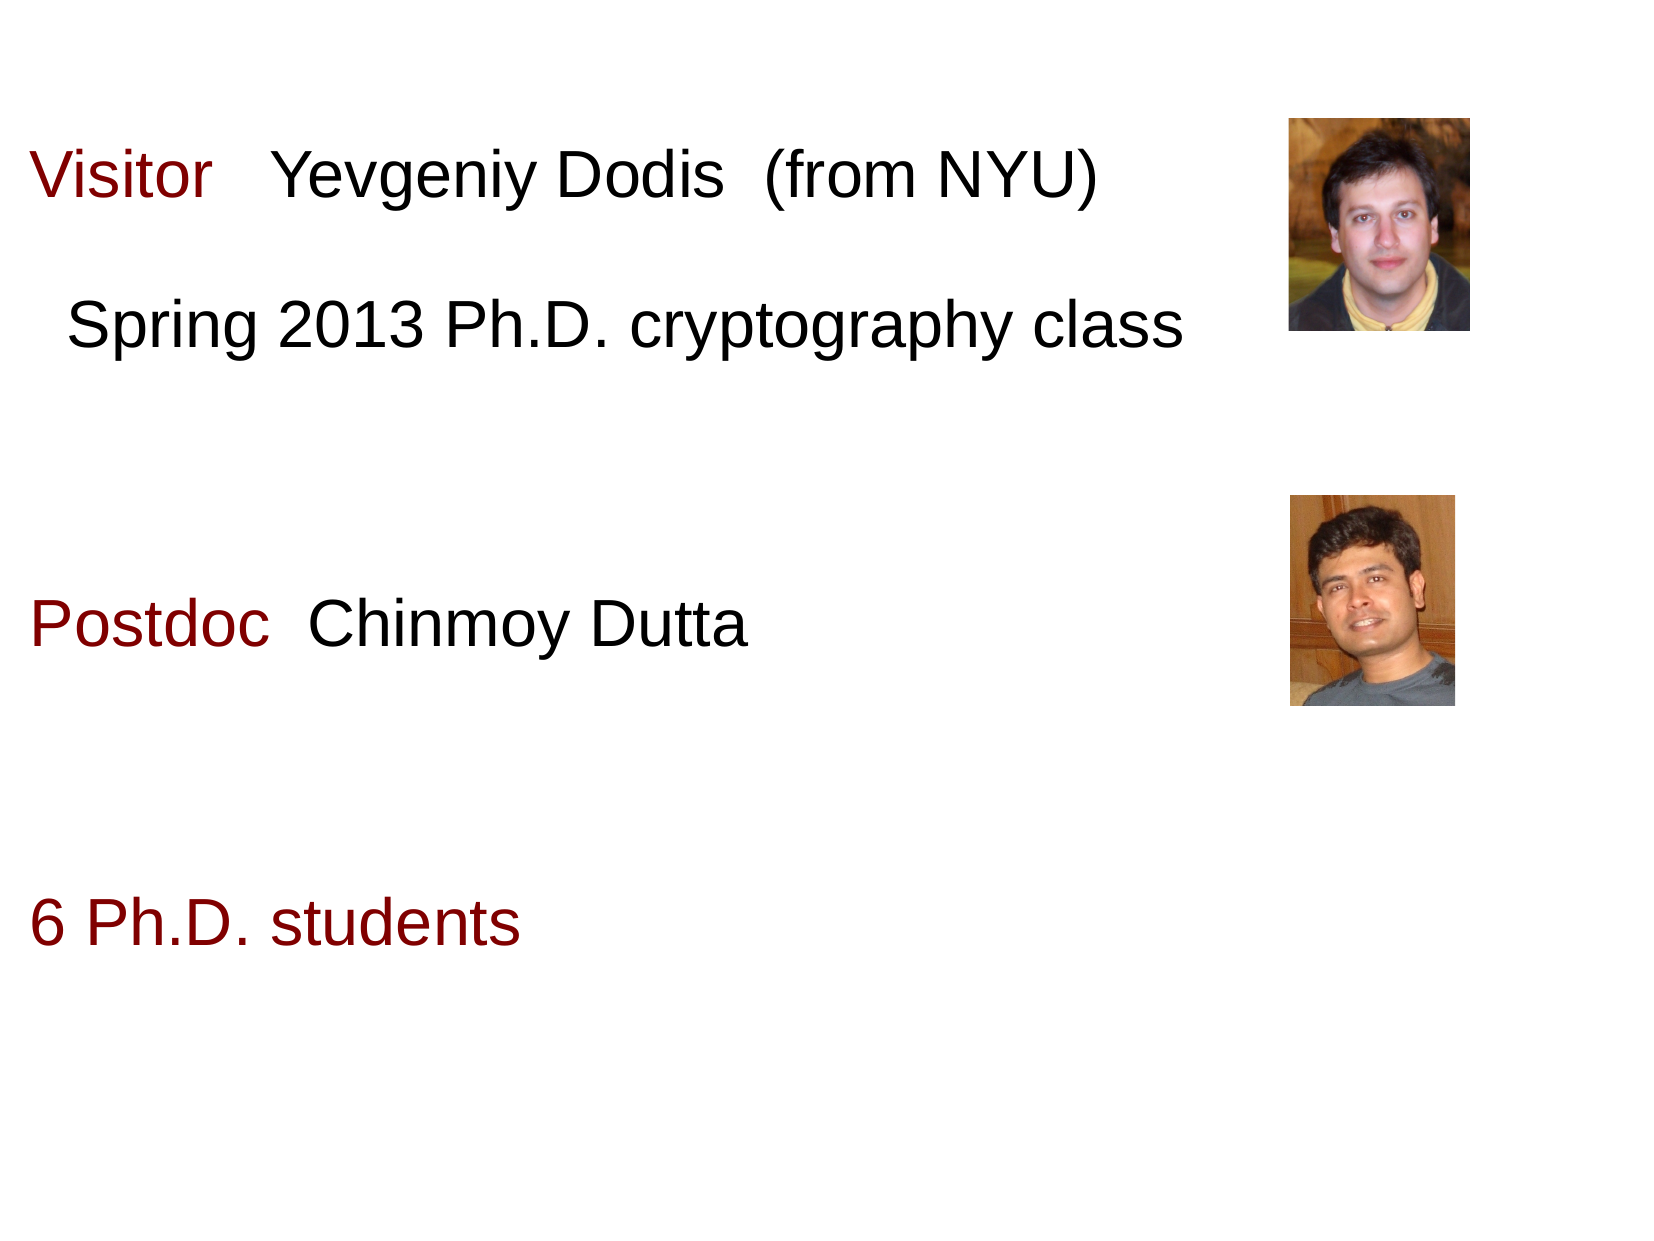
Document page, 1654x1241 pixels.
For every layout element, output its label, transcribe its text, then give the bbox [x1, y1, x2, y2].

picture [1290, 495, 1456, 706]
text_box Visitor Yevgeniy Dodis (from NYU) Spring 2013 Ph.D. cryptography class Postdoc Chinmoy Dutta 6 Ph.D. students [15, 0, 1636, 1241]
picture [1288, 118, 1471, 331]
